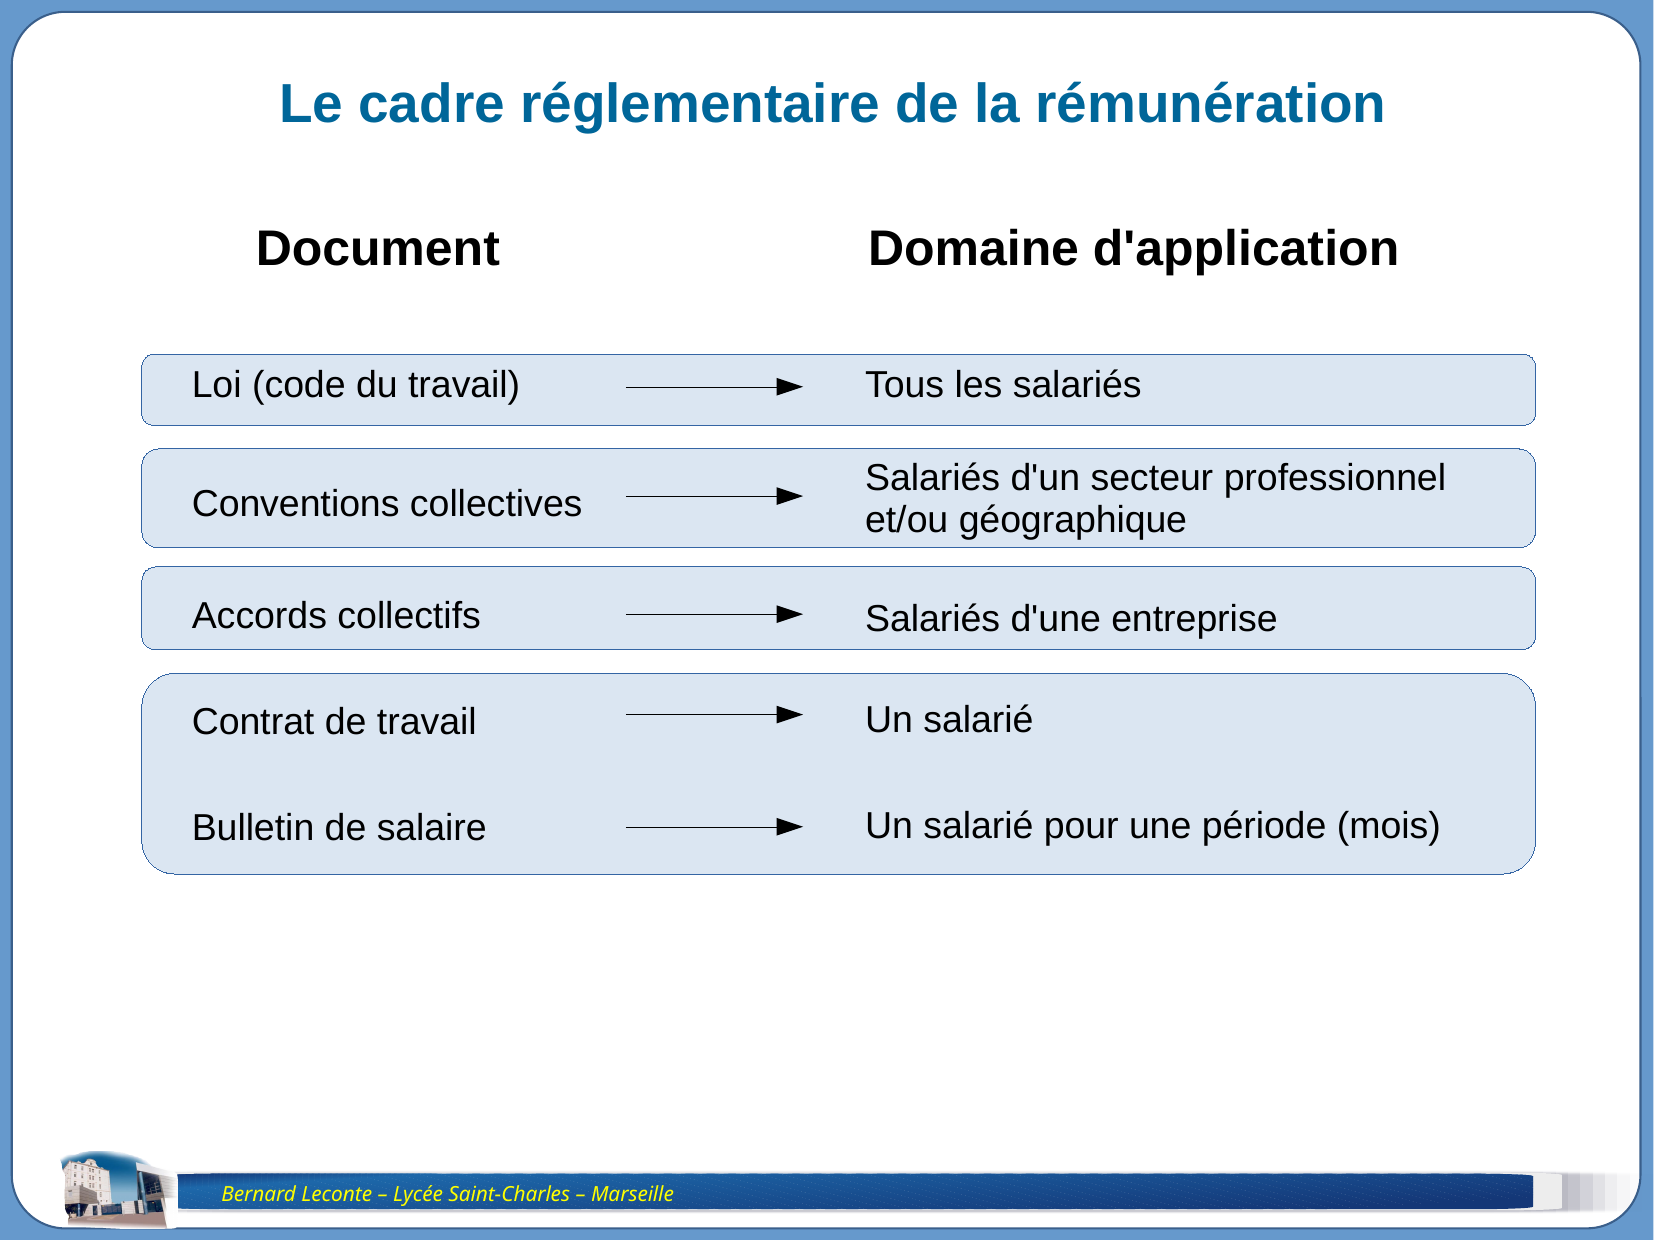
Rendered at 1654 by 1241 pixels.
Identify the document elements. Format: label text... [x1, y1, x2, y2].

text_box Loi (code du travail) [177, 356, 638, 414]
text_box Conventions collectives [177, 474, 638, 532]
text_box Accords collectifs [177, 586, 638, 644]
text_box [1501, 448, 1536, 548]
text_box Bulletin de salaire [177, 799, 638, 857]
text_box [141, 566, 1536, 650]
text_box [141, 448, 850, 548]
text_box Un salarié [850, 691, 1501, 762]
text_box Contrat de travail [177, 693, 638, 751]
text_box Domaine d'application [803, 212, 1465, 296]
text_box Document [141, 212, 615, 284]
text_box Salariés d'une entreprise [850, 590, 1501, 662]
picture [59, 1151, 178, 1229]
text_box Salariés d'un secteur professionnel et/ou géographique [850, 448, 1501, 548]
text_box [141, 354, 1536, 426]
text_box [141, 673, 1536, 875]
text_box Tous les salariés [850, 356, 1312, 414]
text_box Un salarié pour une période (mois) [850, 797, 1501, 869]
text_box Le cadre réglementaire de la rémunération [130, 65, 1537, 145]
